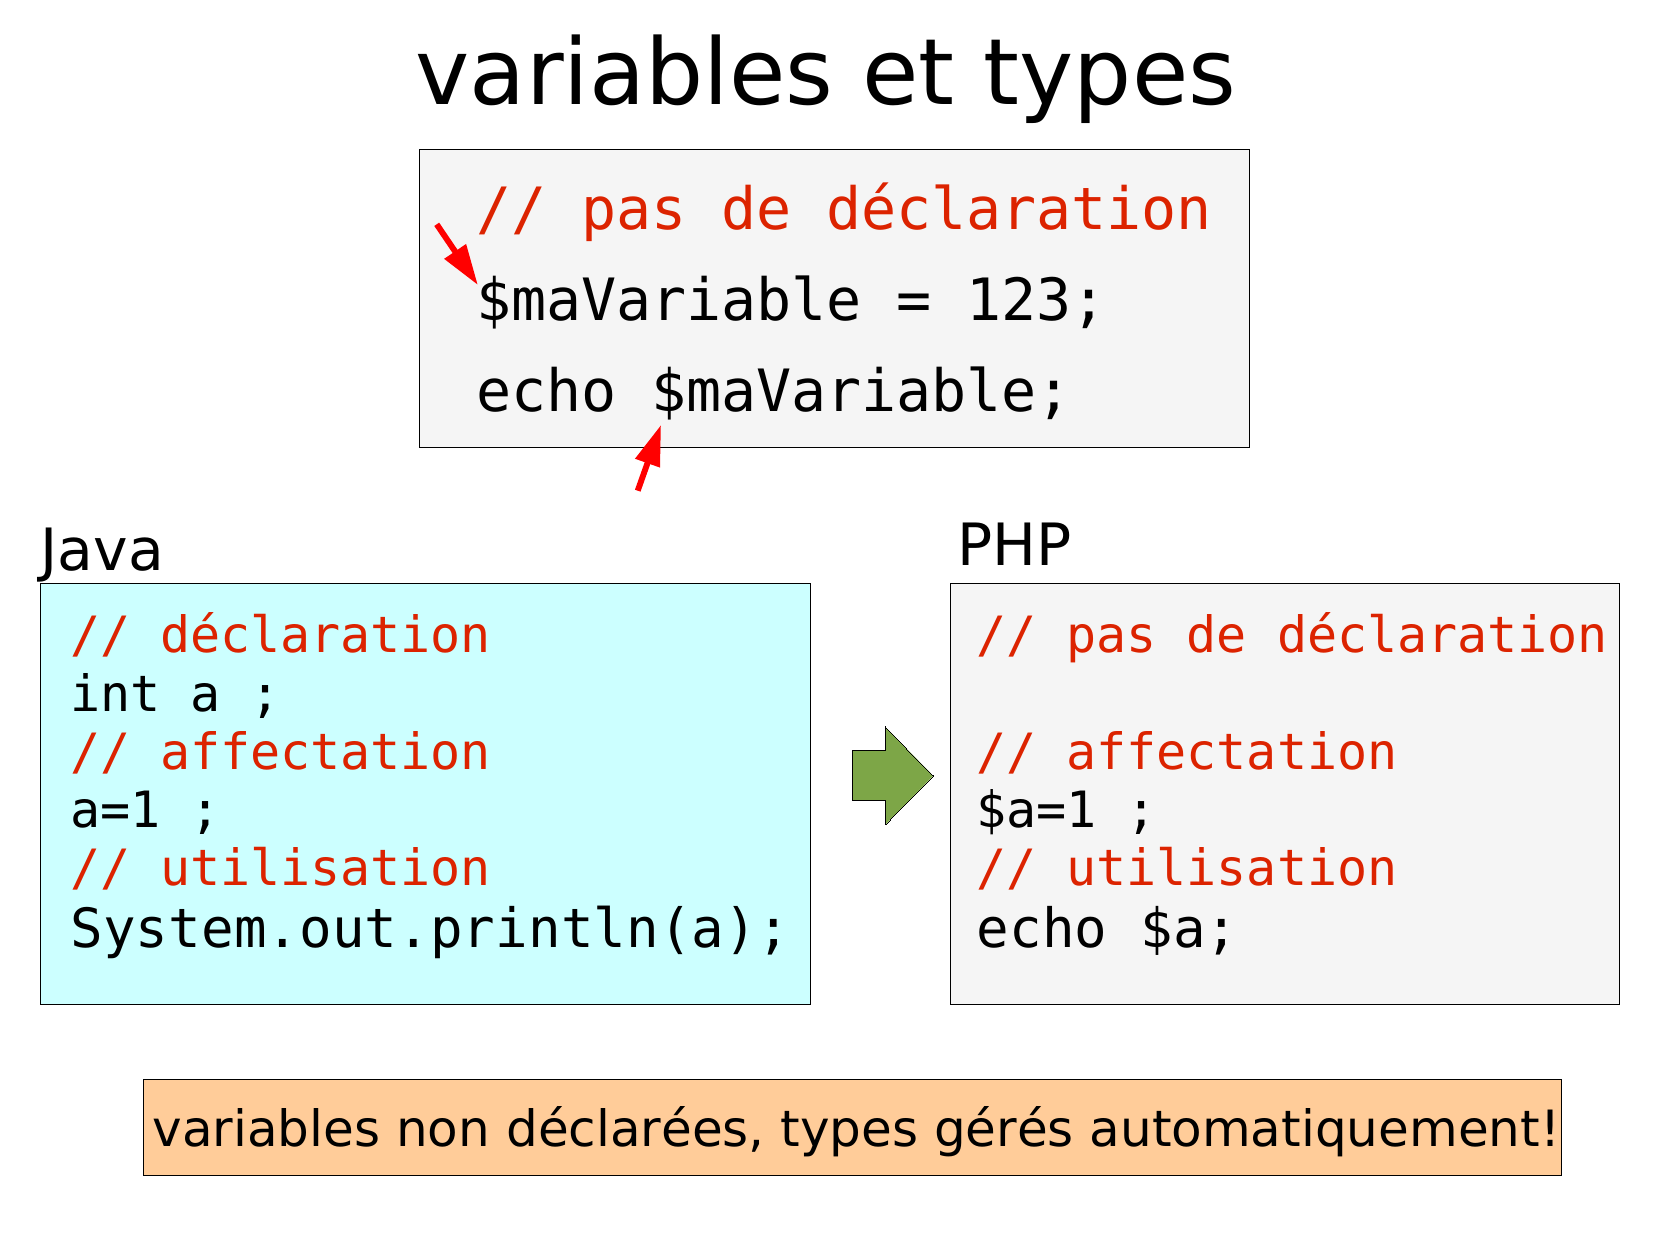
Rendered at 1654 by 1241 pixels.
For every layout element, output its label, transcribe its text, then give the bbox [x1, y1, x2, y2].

text_box Java [40, 516, 205, 584]
text_box [419, 149, 1250, 448]
title variables et types [0, 11, 1654, 134]
text_box // pas de déclaration // affectation $a=1 ; // utilisation echo $a; [976, 606, 1607, 961]
text_box [950, 583, 1620, 1005]
text_box [852, 726, 934, 825]
text_box variables non déclarées, types gérés automatiquement! [152, 1100, 1420, 1159]
text_box // déclaration int a ; // affectation a=1 ; // utilisation System.out.println(a); [70, 606, 792, 961]
text_box [40, 583, 811, 1005]
text_box PHP [957, 511, 1122, 580]
text_box [143, 1079, 1562, 1176]
text_box // pas de déclaration $maVariable = 123; echo $maVariable; [476, 175, 1213, 426]
